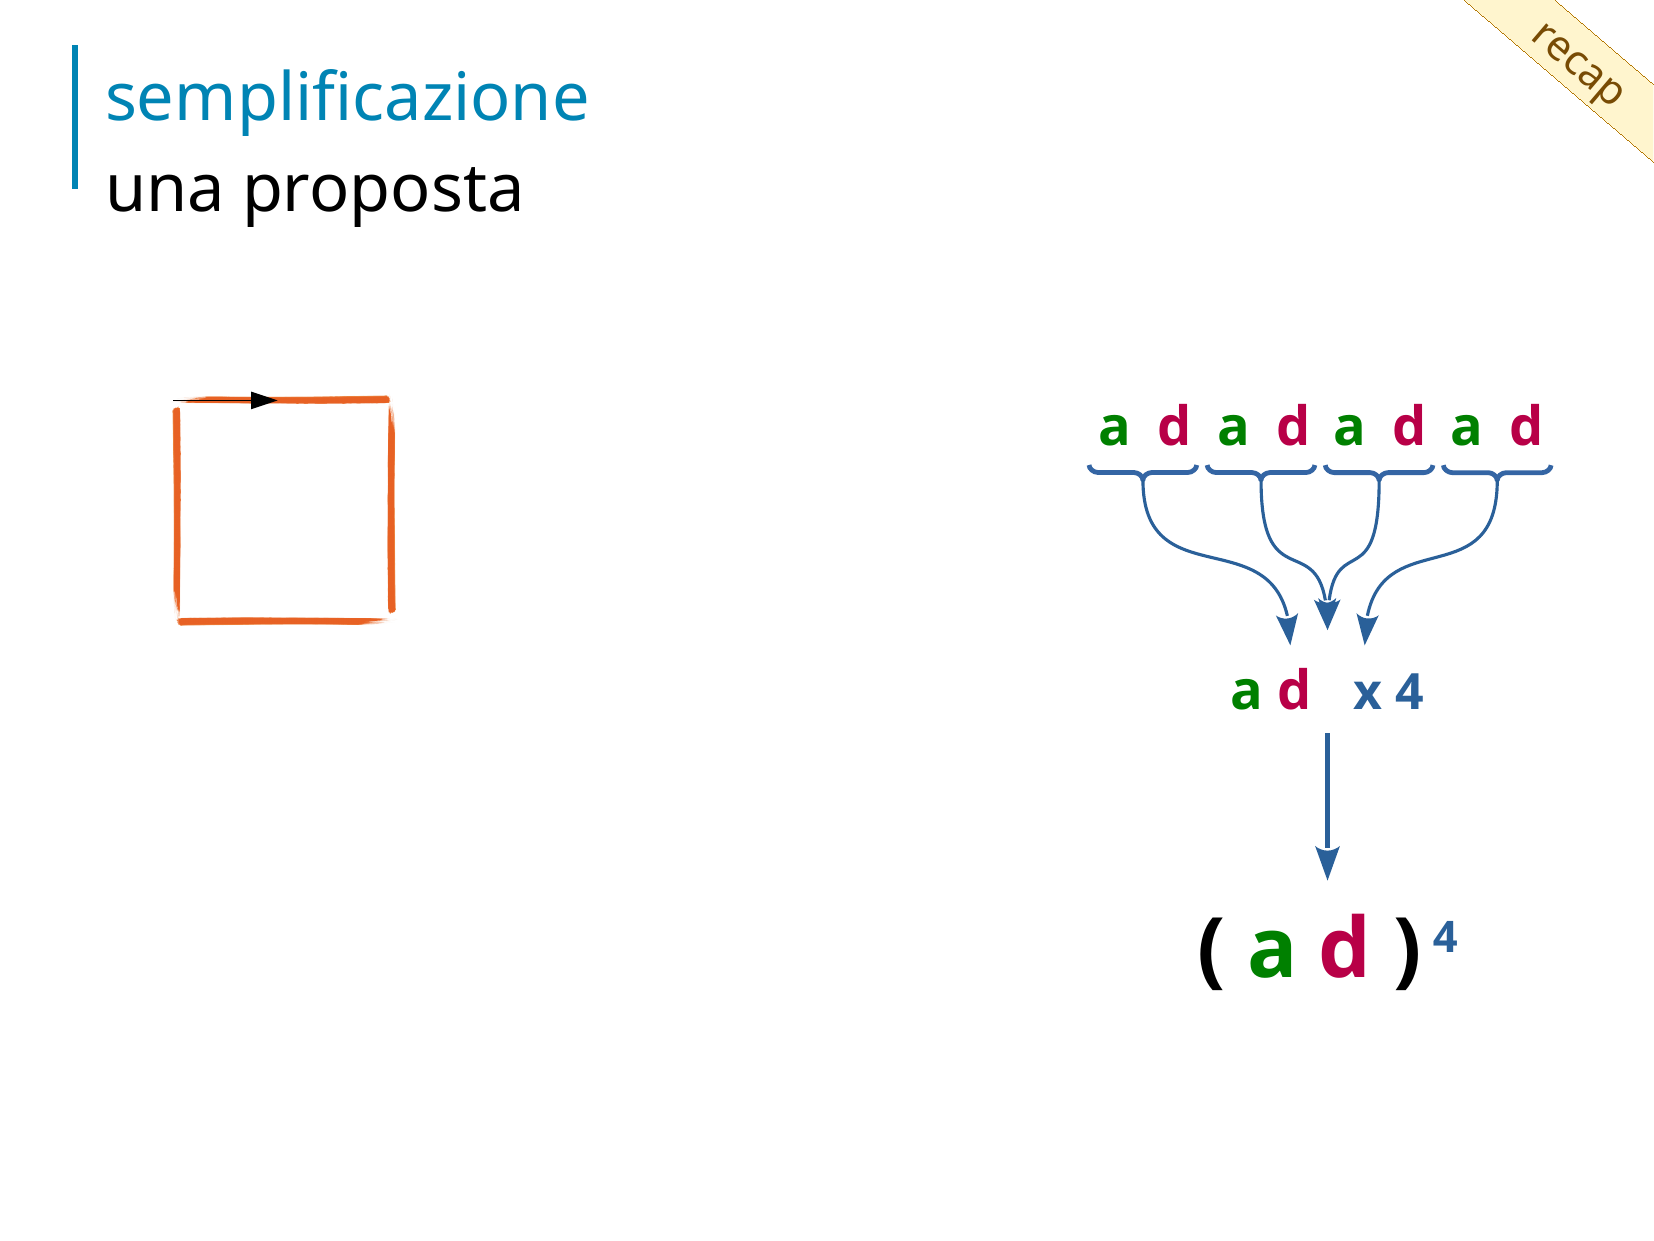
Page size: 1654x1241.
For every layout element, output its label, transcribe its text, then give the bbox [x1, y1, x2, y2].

text_box a [1202, 383, 1261, 472]
text_box d [1388, 384, 1447, 473]
text_box a [1083, 383, 1142, 472]
text_box d [1261, 383, 1332, 472]
text_box ( a d ) 4 [1155, 880, 1501, 989]
text_box a d x 4 [1155, 644, 1501, 721]
picture [170, 395, 251, 404]
title semplificazione una proposta [105, 49, 1571, 200]
picture [172, 406, 398, 628]
text_box a [1447, 384, 1494, 471]
text_box d [1142, 383, 1202, 472]
text_box d [1494, 384, 1565, 473]
text_box recap [1464, 0, 1654, 163]
picture [265, 393, 396, 614]
text_box a [1318, 384, 1388, 473]
